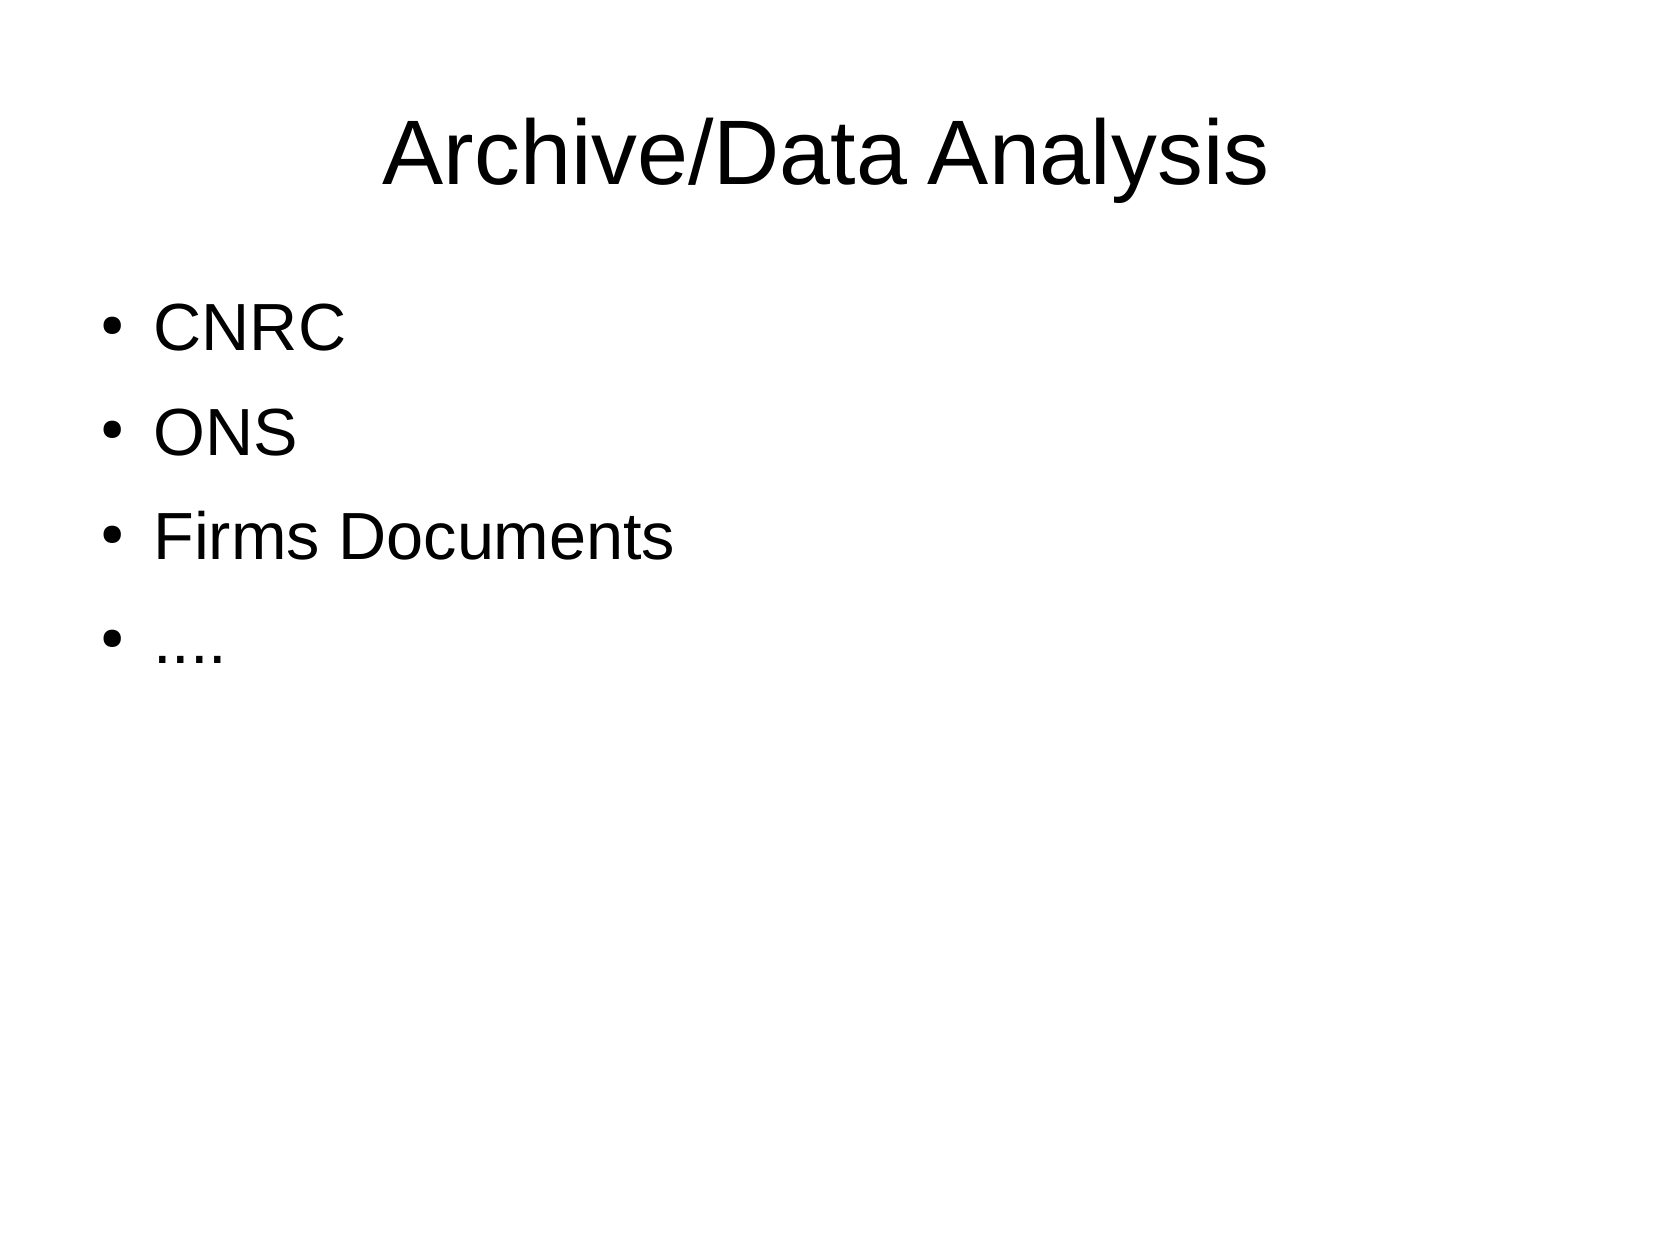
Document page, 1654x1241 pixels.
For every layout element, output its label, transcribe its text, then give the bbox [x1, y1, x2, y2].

list CNRC ONS Firms Documents .... [82, 290, 1571, 1109]
title Archive/Data Analysis [82, 49, 1571, 257]
